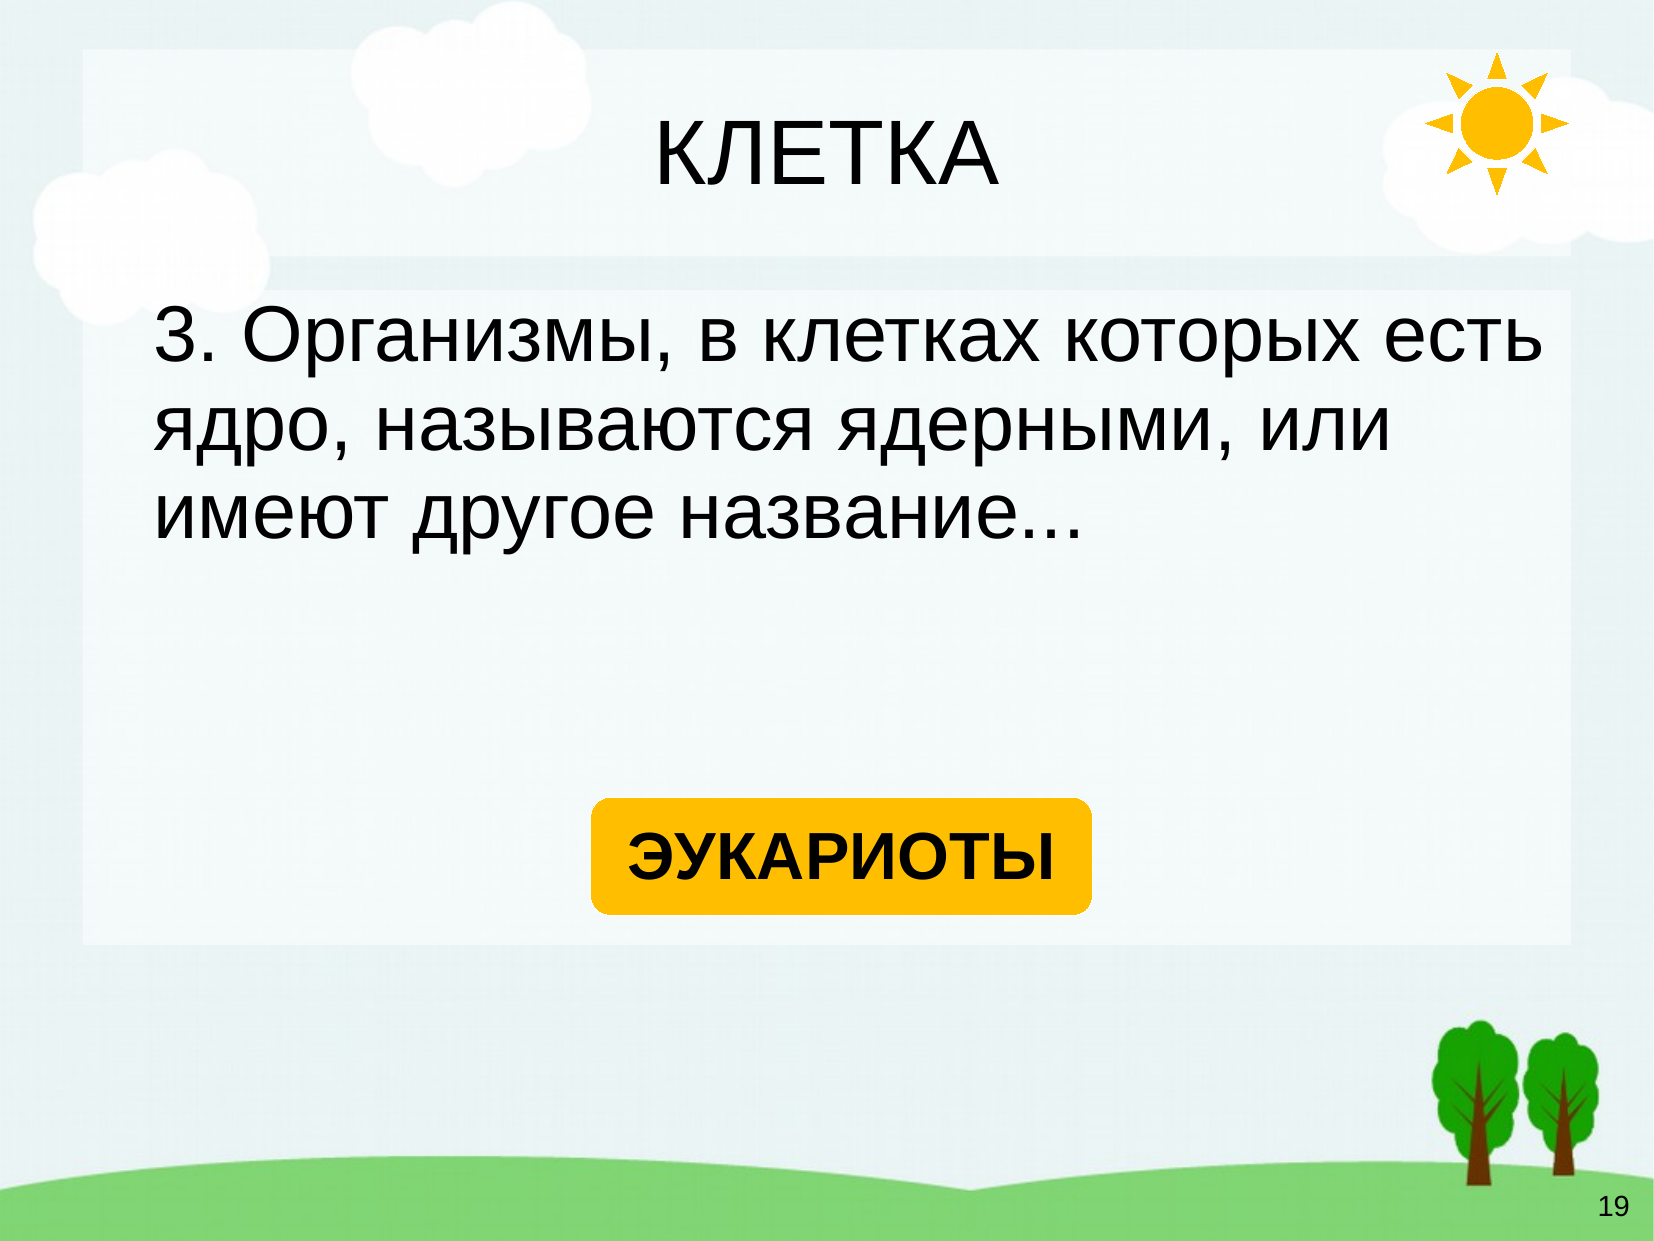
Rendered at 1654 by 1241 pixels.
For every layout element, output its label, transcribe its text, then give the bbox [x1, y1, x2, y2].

text_box [1540, 112, 1571, 134]
text_box [1444, 146, 1474, 176]
text_box [1444, 71, 1474, 100]
text_box [1520, 71, 1550, 100]
picture [0, 0, 1654, 1241]
text_box [1460, 86, 1535, 161]
text_box [1486, 49, 1508, 80]
list 3. Организмы, в клетках которых есть ядро, называются ядерными, или имеют другое название... [82, 290, 1571, 945]
text_box [1486, 167, 1508, 198]
text_box ЭУКАРИОТЫ [590, 797, 1093, 916]
title КЛЕТКА [82, 49, 1571, 257]
text_box [1520, 146, 1550, 176]
text_box [1423, 112, 1454, 134]
